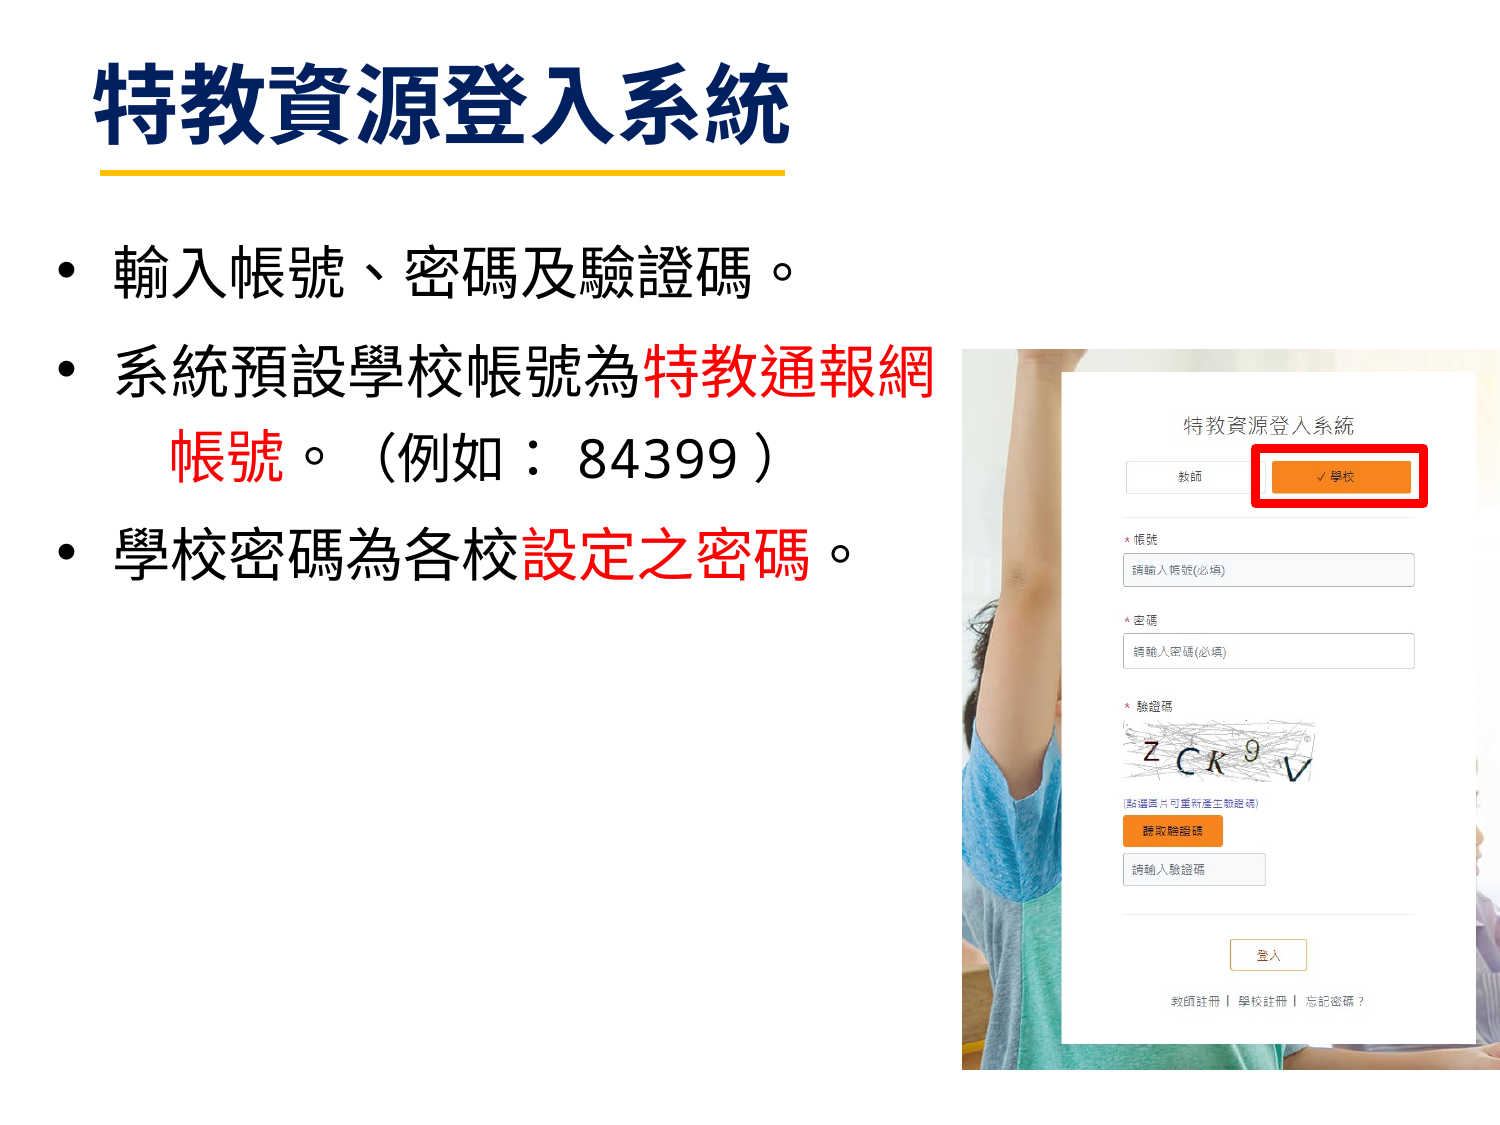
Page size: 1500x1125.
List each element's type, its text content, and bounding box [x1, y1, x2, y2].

picture [962, 349, 1500, 1070]
text_box 特教資源登入系統 [76, 42, 814, 164]
list 輸入帳號、密碼及驗證碼。 系統預設學校帳號為特教通報網帳號。（例如：84399） 學校密碼為各校設定之密碼。 [41, 219, 951, 1071]
